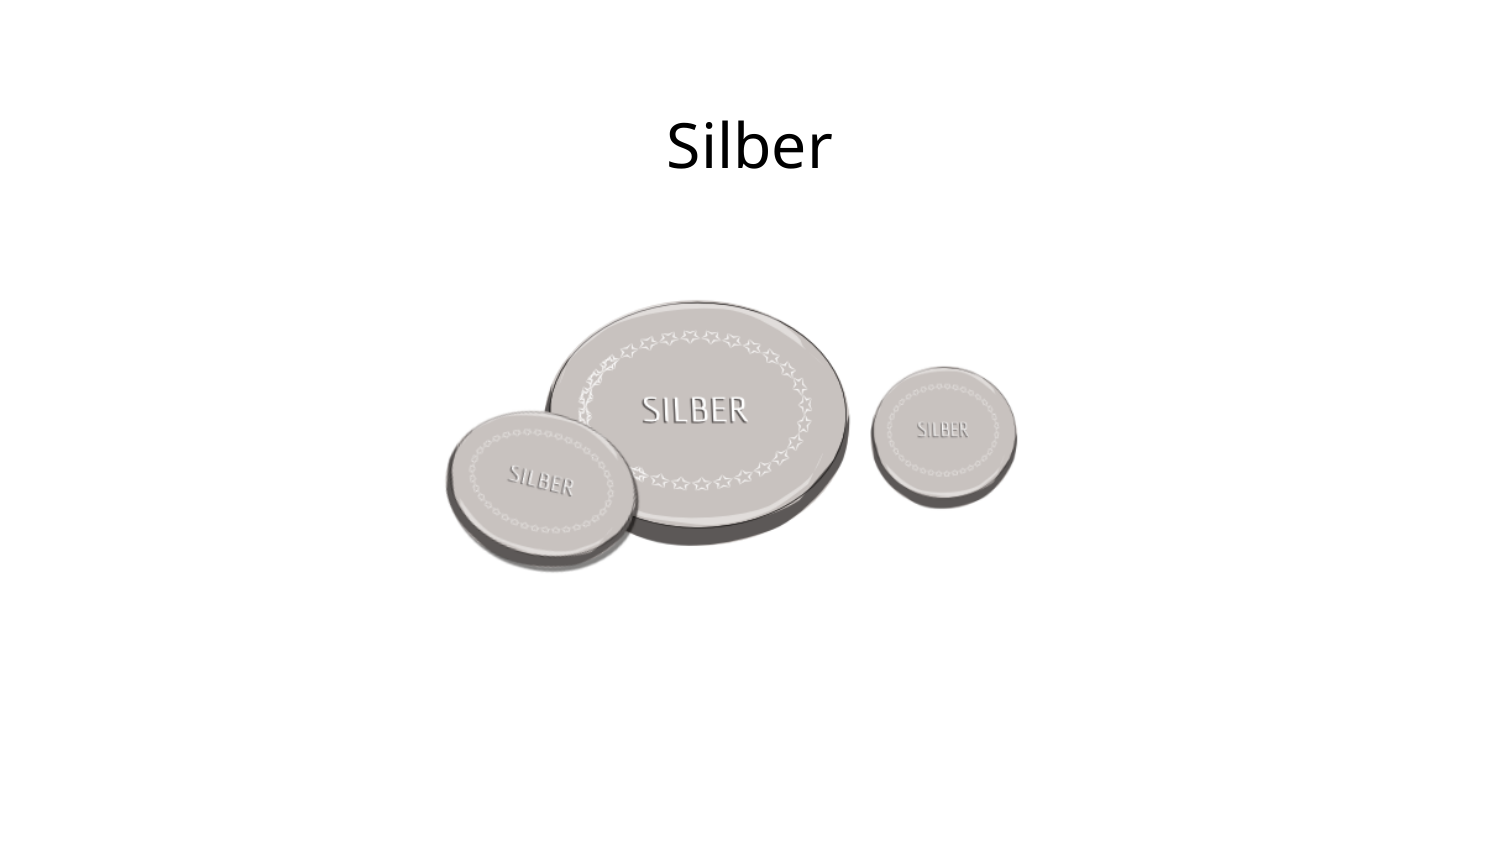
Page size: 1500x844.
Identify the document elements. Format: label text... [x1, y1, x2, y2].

title Silber [519, 77, 981, 202]
picture [397, 242, 1063, 635]
